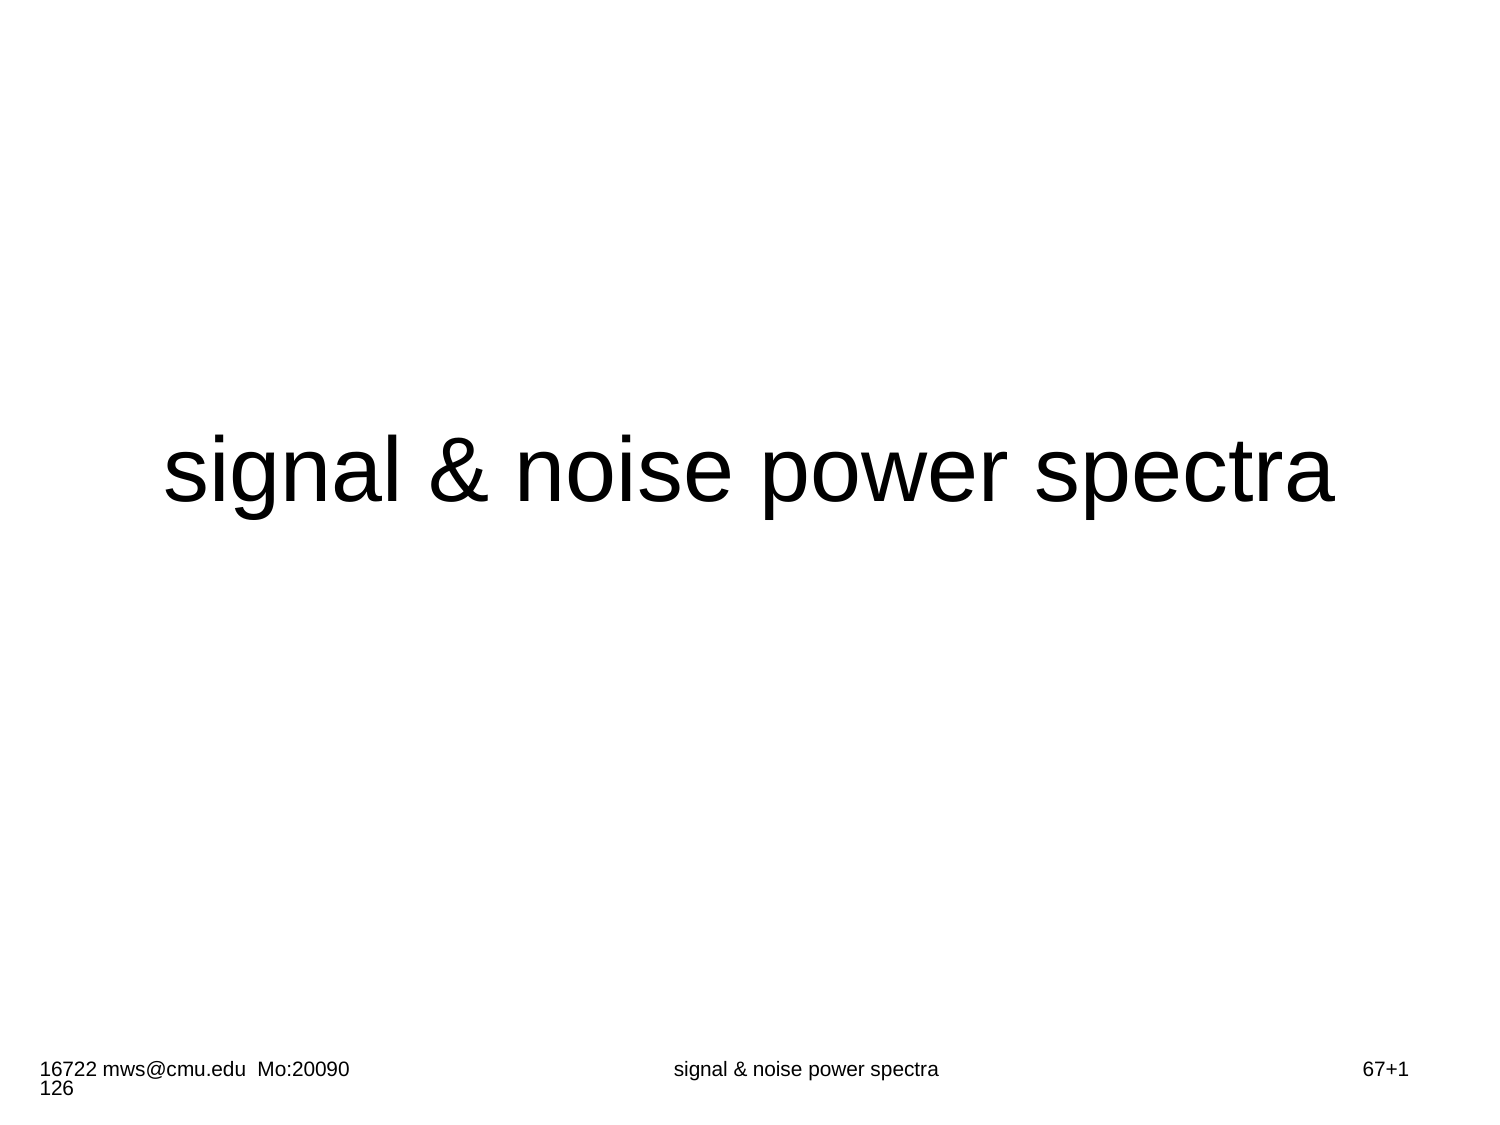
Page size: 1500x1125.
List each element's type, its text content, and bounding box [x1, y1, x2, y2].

title signal & noise power spectra [112, 349, 1388, 591]
